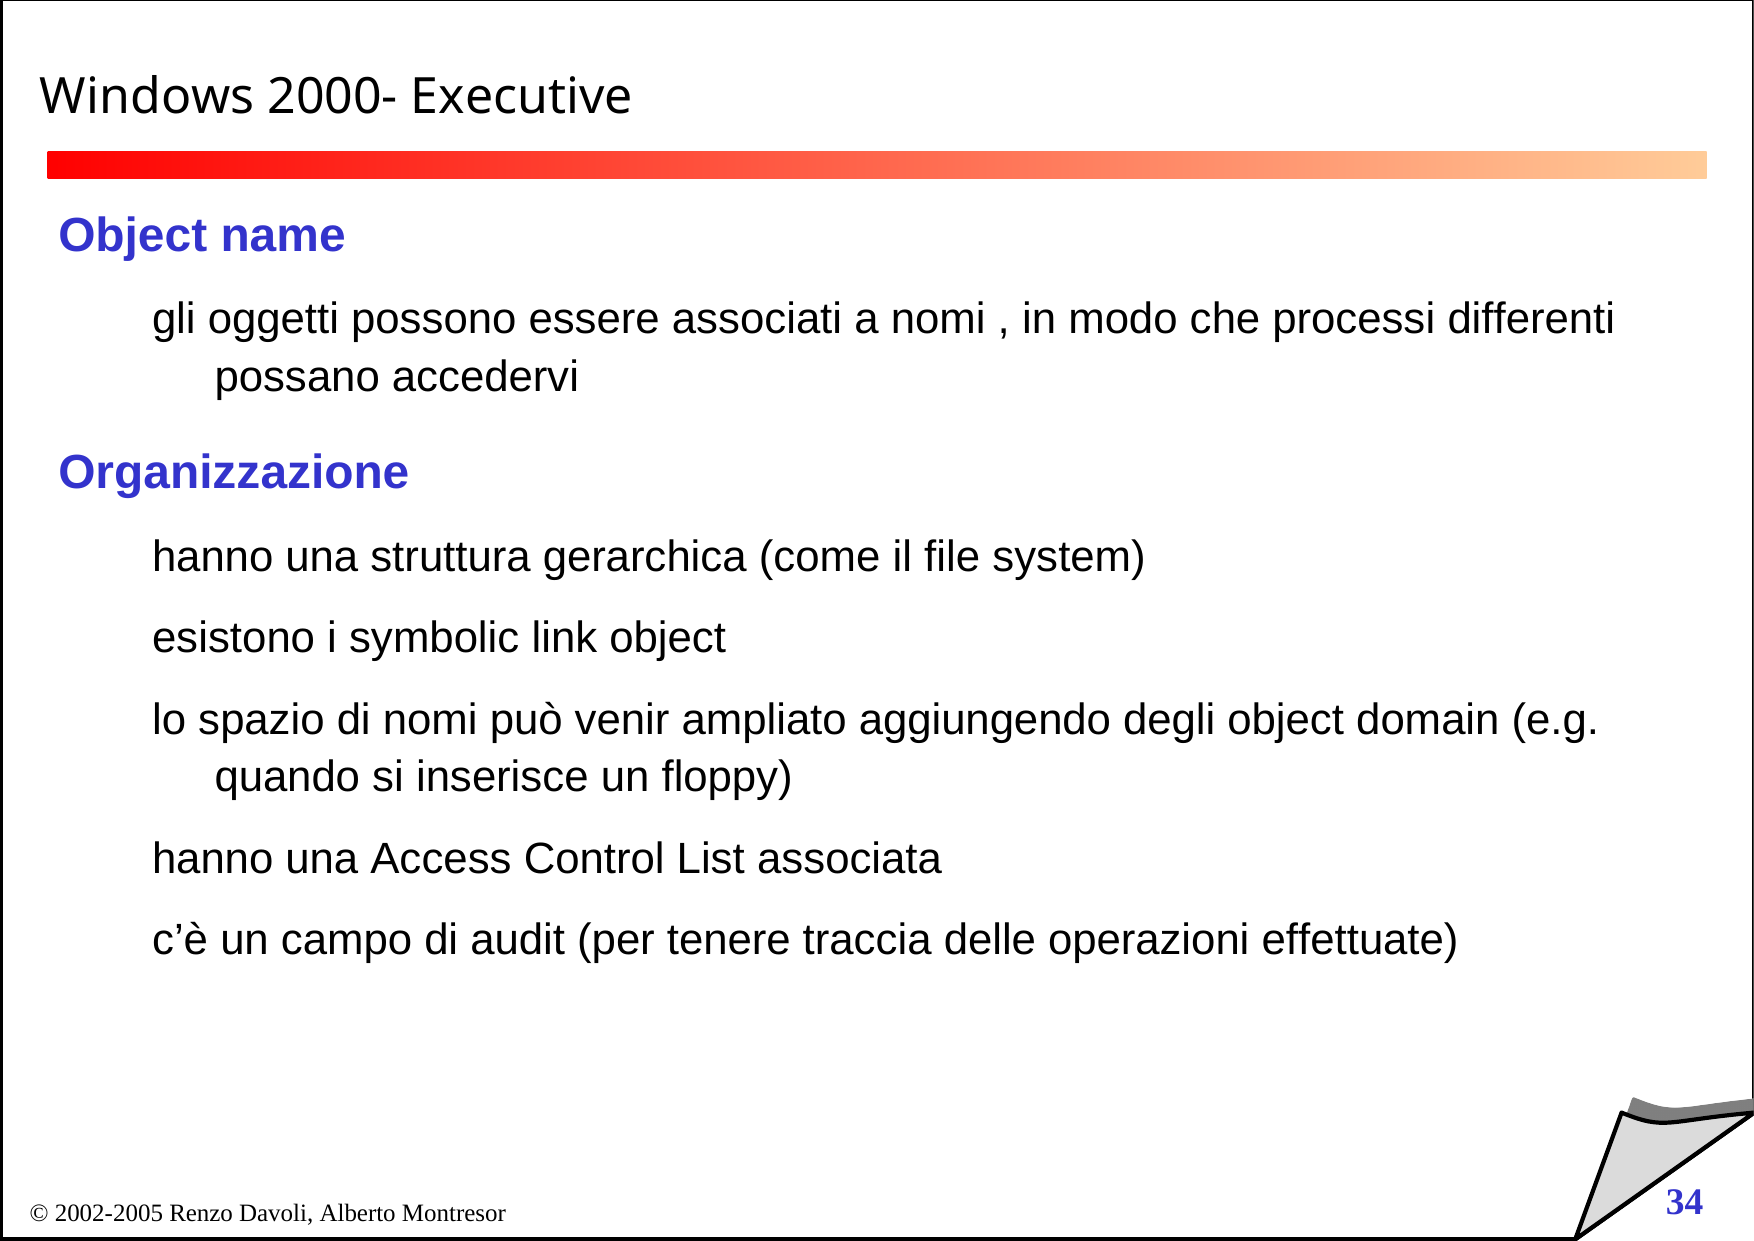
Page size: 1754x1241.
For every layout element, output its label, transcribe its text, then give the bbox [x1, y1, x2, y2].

title Windows 2000- Executive [40, 49, 1713, 144]
list Object name gli oggetti possono essere associati a nomi , in modo che processi differenti possano accedervi Organizzazione hanno una struttura gerarchica (come il file system) esistono i symbolic link object lo spazio di nomi può venir ampliato aggiungendo degli object domain (e.g. quando si inserisce un floppy) hanno una Access Control List associata c’è un campo di audit (per tenere traccia delle operazioni effettuate) [58, 206, 1695, 1103]
